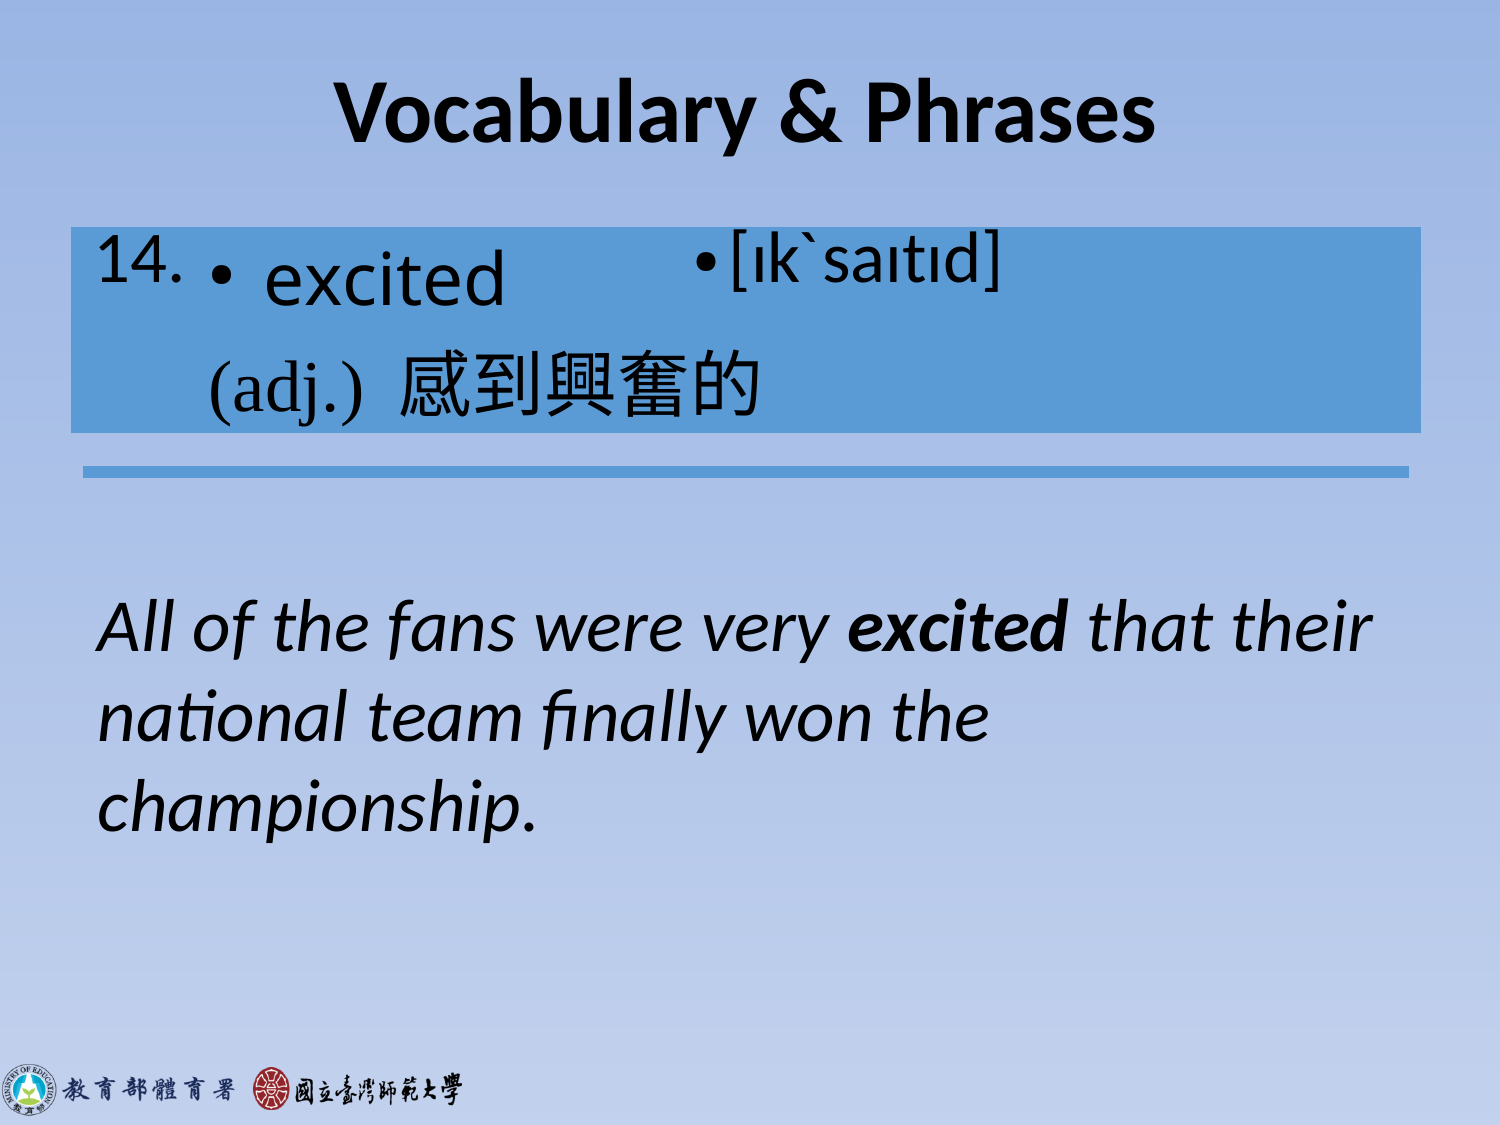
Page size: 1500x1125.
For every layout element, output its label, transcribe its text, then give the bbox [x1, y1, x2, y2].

title Vocabulary & Phrases [70, 11, 1421, 200]
text_box [83, 466, 1409, 478]
table_cell [71, 327, 209, 433]
table_header [ɪkˋsaɪtɪd] [693, 227, 1421, 327]
table_header 14. [71, 227, 209, 327]
table_header excited [209, 227, 693, 327]
text_box All of the fans were very excited that their national team finally won the championship. [82, 568, 1433, 857]
table_cell (adj.) 感到興奮的 [209, 327, 1421, 433]
